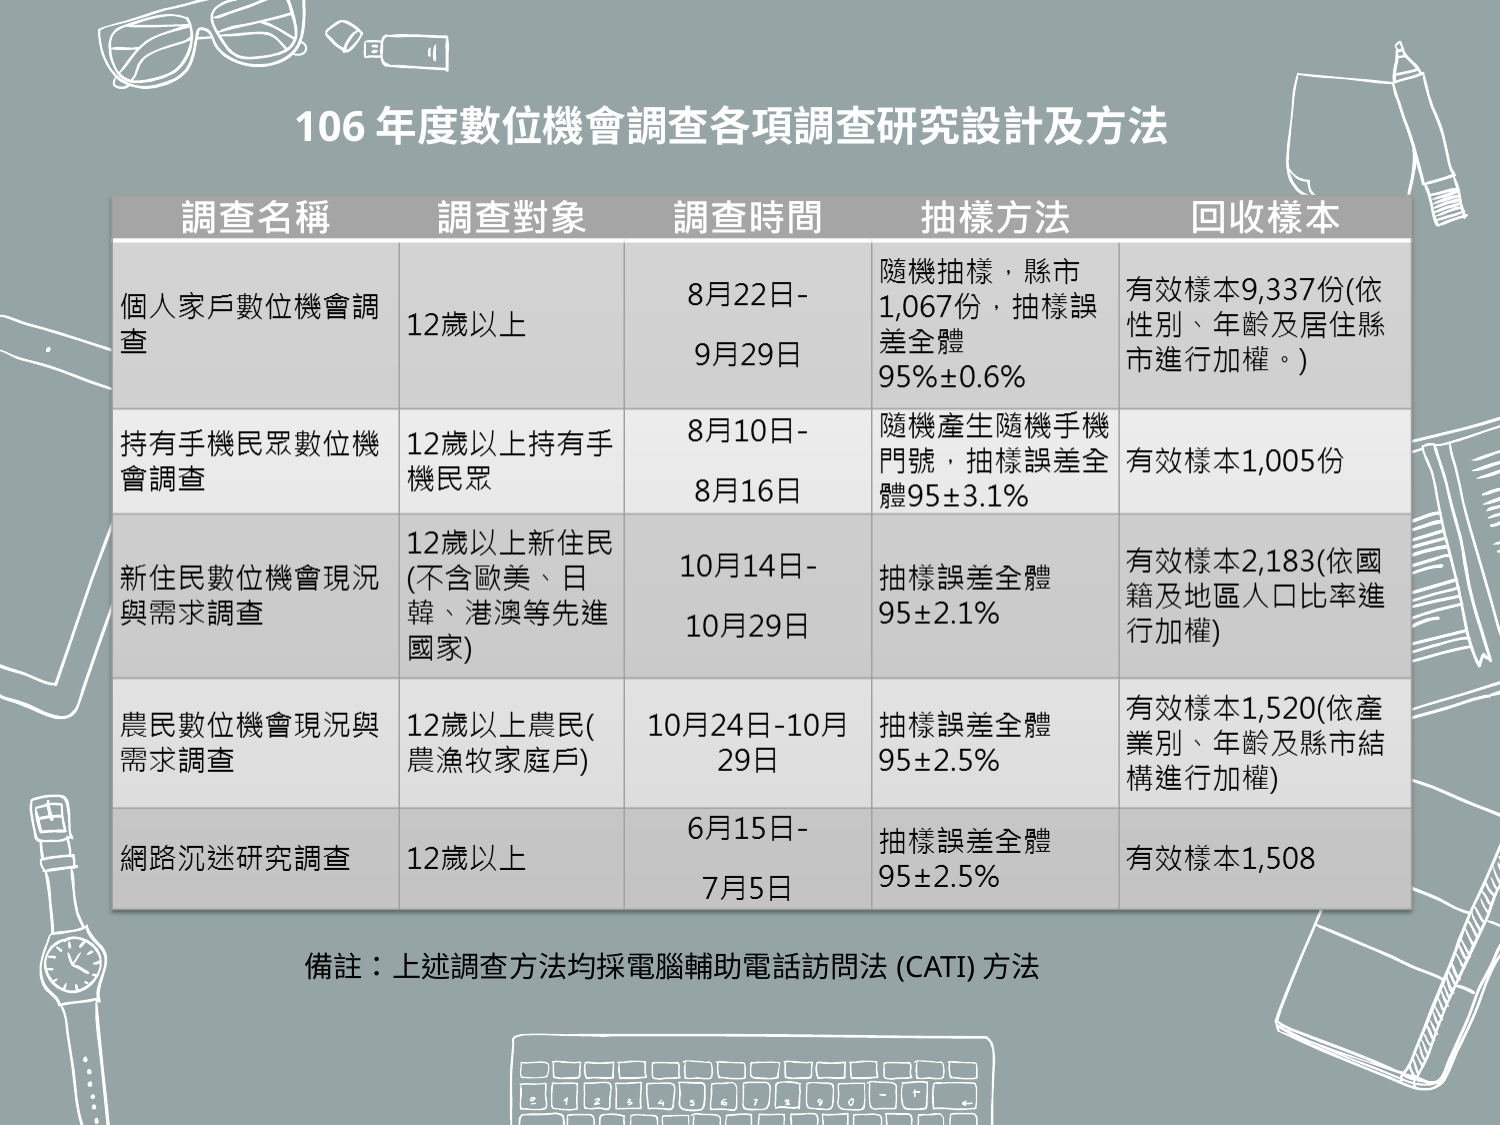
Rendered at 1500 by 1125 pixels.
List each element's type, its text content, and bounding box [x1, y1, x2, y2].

text_box 備註：上述調查方法均採電腦輔助電話訪問法(CATI)方法 [289, 940, 1105, 992]
picture [105, 184, 1419, 924]
title 106年度數位機會調查各項調查研究設計及方法 [253, 78, 1210, 165]
